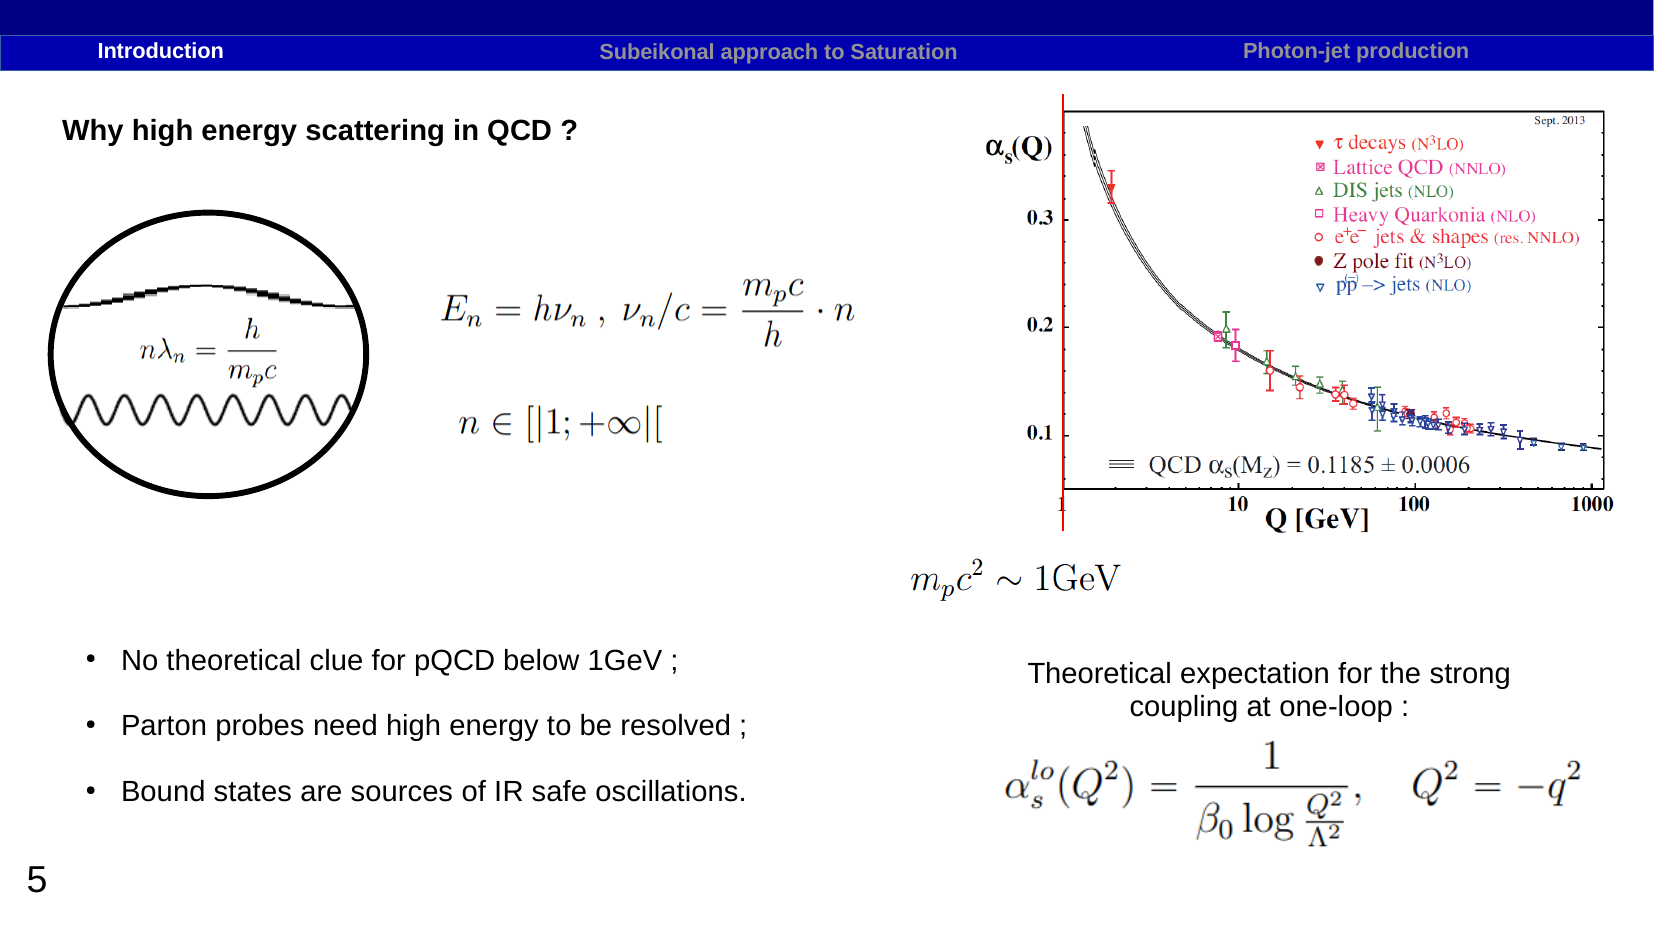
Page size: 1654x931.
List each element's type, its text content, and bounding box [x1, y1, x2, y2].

text_box Photon-jet production [1228, 31, 1524, 71]
picture [23, 381, 72, 432]
text_box 1 [11, 851, 641, 908]
picture [448, 389, 674, 455]
picture [344, 275, 356, 294]
picture [63, 275, 73, 290]
text_box Theoretical expectation for the strong coupling at one-loop : [968, 649, 1571, 733]
text_box No theoretical clue for pQCD below 1GeV ; Parton probes need high energy to be resolved ; Bound states are sources of IR safe oscillations. [70, 603, 768, 815]
picture [968, 732, 1619, 853]
picture [57, 275, 360, 432]
text_box Subeikonal approach to Saturation [584, 32, 1199, 80]
text_box Introduction [82, 31, 697, 71]
picture [897, 94, 1630, 614]
picture [425, 247, 886, 360]
text_box [0, 0, 1654, 71]
picture [345, 406, 360, 432]
text_box Why high energy scattering in QCD ? [47, 106, 733, 166]
